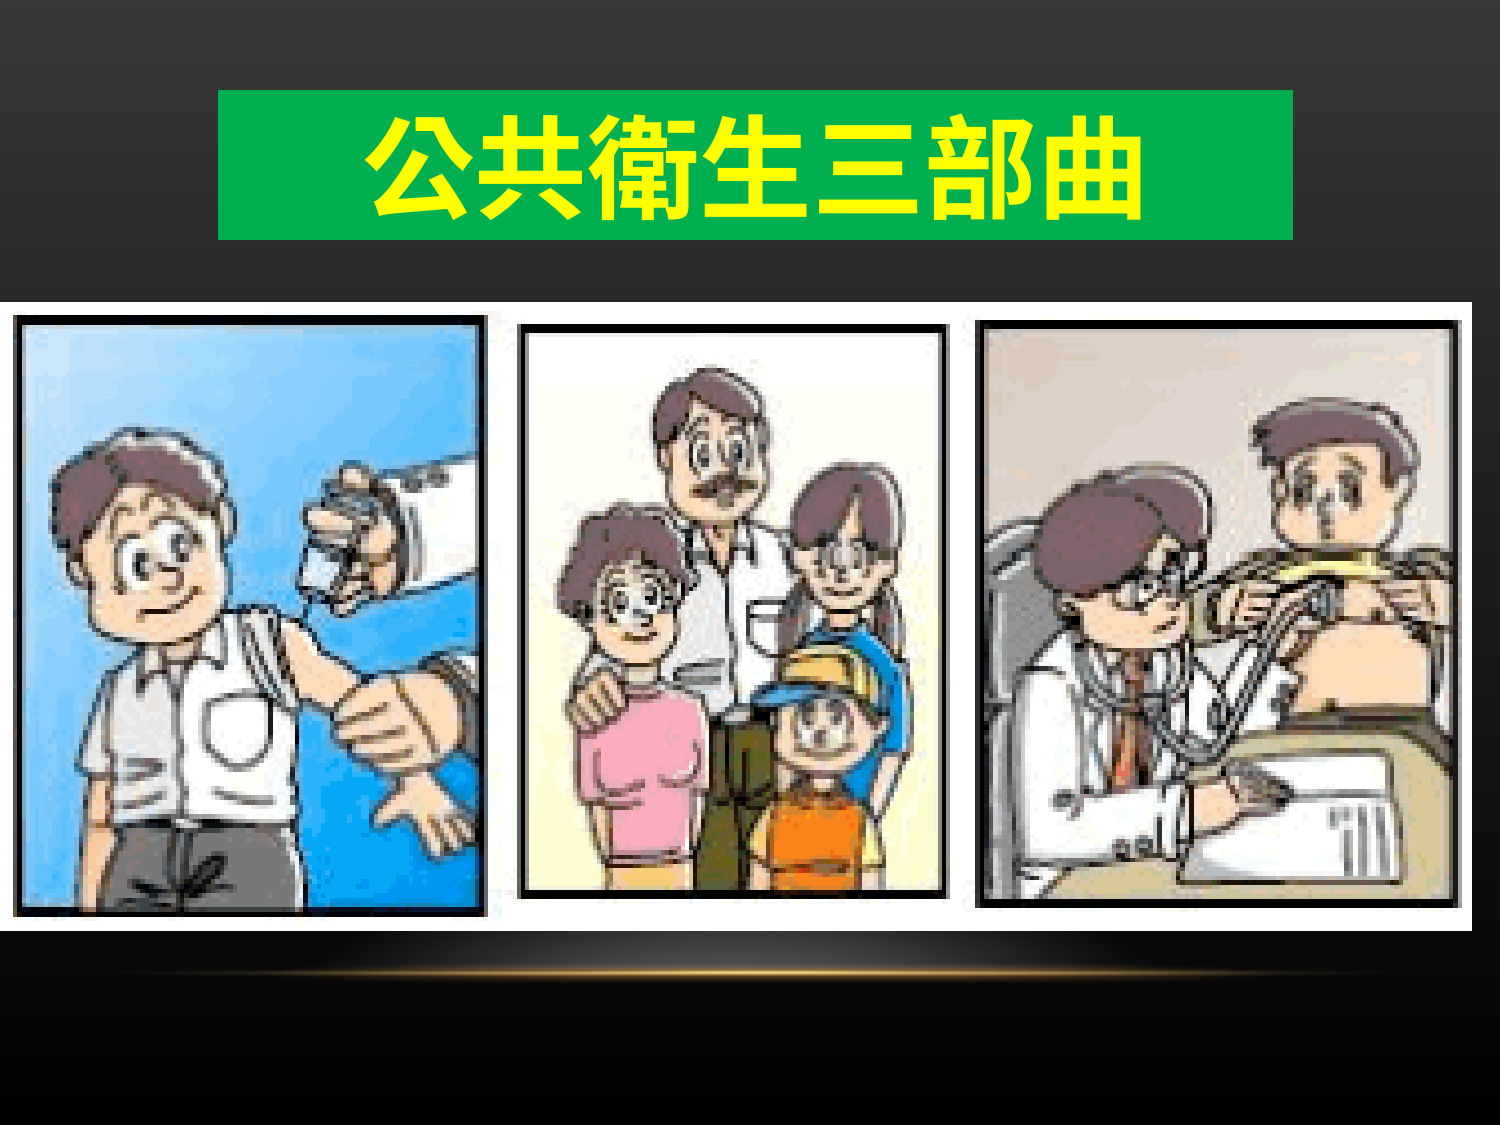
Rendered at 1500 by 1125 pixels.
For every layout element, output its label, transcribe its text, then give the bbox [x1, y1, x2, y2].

picture [0, 302, 1472, 931]
text_box 公共衛生三部曲 [218, 90, 1293, 240]
